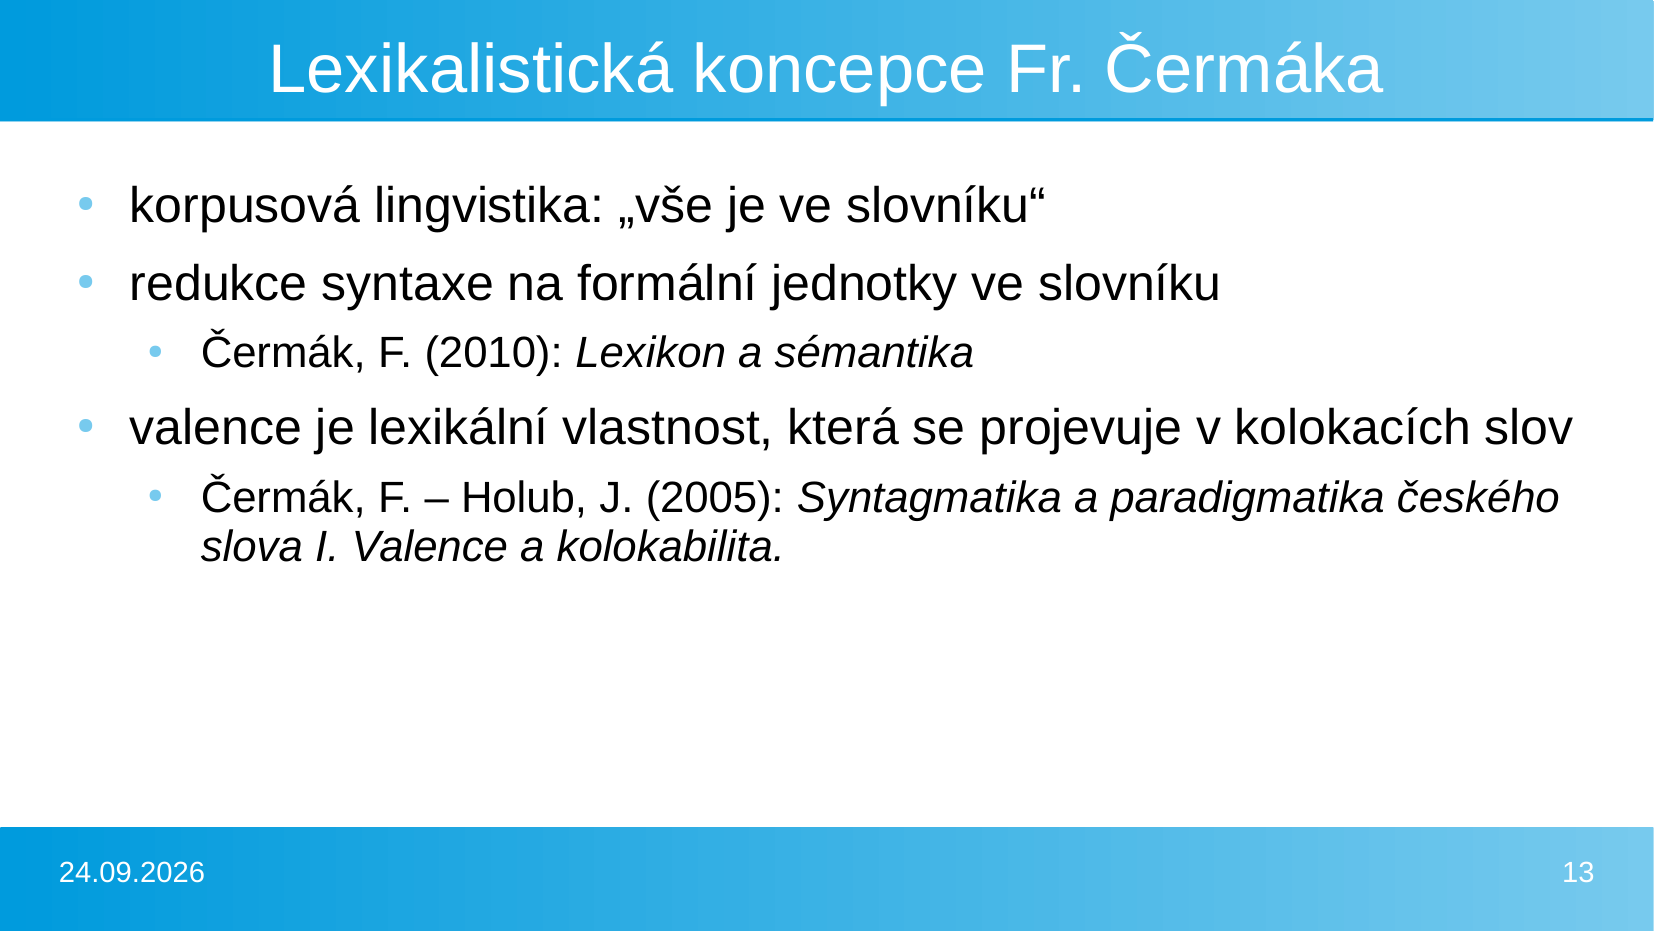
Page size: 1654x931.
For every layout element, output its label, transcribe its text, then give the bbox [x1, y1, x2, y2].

title Lexikalistická koncepce Fr. Čermáka [59, 29, 1595, 108]
list korpusová lingvistika: „vše je ve slovníku“ redukce syntaxe na formální jednotky ve slovníku Čermák, F. (2010): Lexikon a sémantika valence je lexikální vlastnost, která se projevuje v kolokacích slov Čermák, F. – Holub, J. (2005): Syntagmatika a paradigmatika českého slova I. Valence a kolokabilita. [59, 177, 1595, 768]
